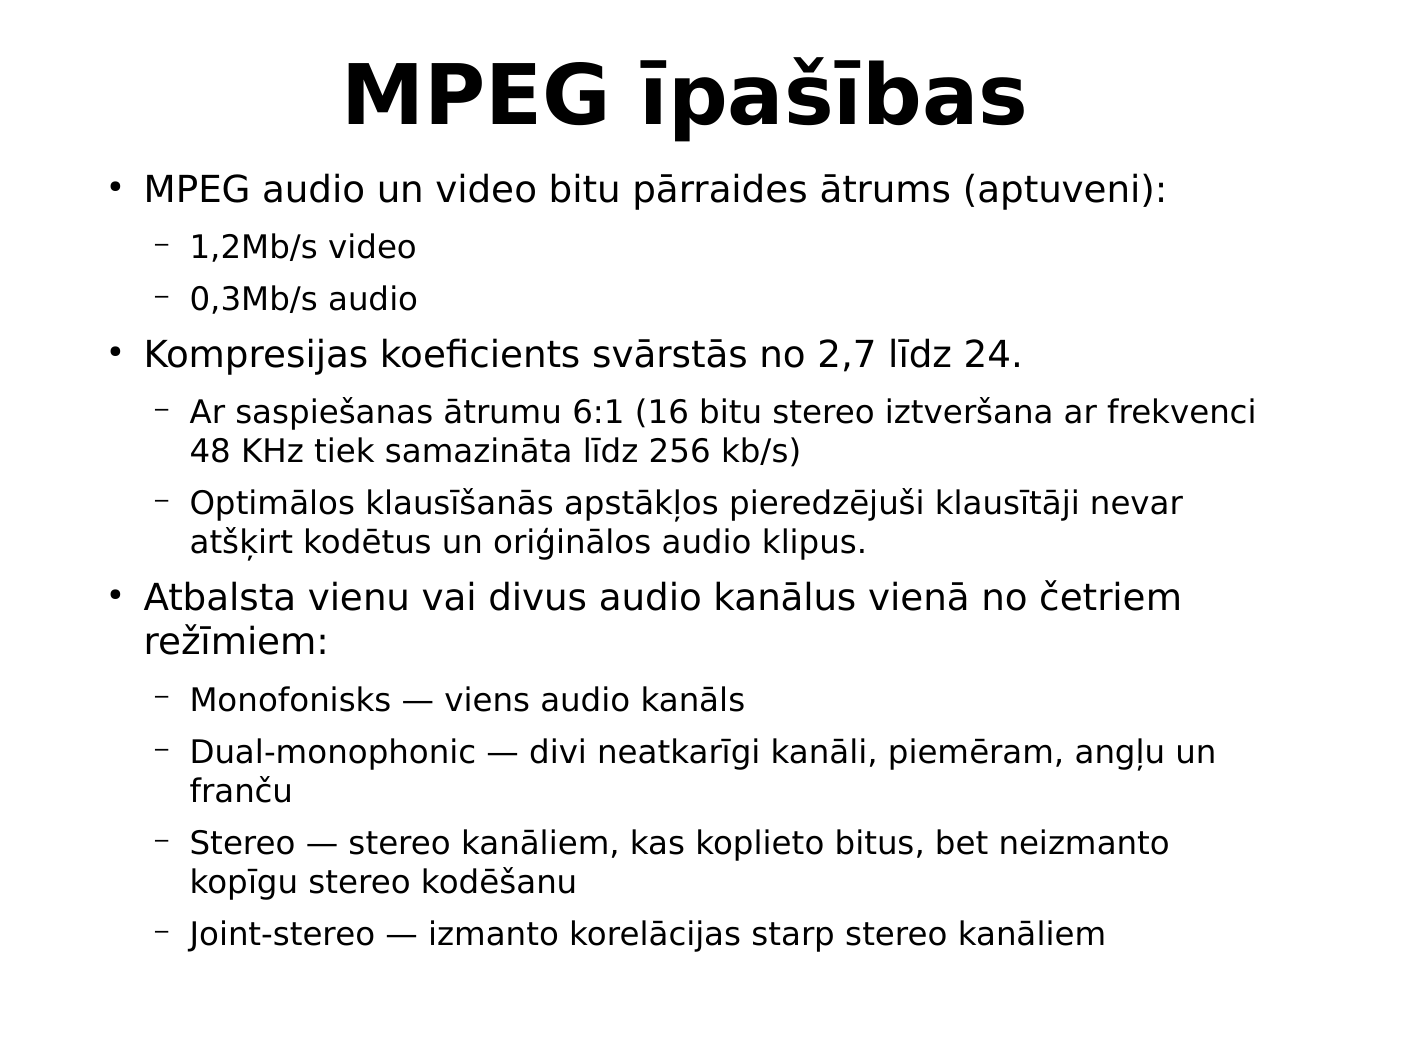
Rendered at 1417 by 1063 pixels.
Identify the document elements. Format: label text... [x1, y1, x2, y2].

title MPEG īpašības [82, 35, 1287, 148]
list MPEG audio un video bitu pārraides ātrums (aptuveni): 1,2Mb/s video 0,3Mb/s audio Kompresijas koeficients svārstās no 2,7 līdz 24. Ar saspiešanas ātrumu 6:1 (16 bitu stereo iztveršana ar frekvenci 48 KHz tiek samazināta līdz 256 kb/s) Optimālos klausīšanās apstākļos pieredzējuši klausītāji nevar atšķirt kodētus un oriģinālos audio klipus. Atbalsta vienu vai divus audio kanālus vienā no četriem režīmiem: Monofonisks — viens audio kanāls Dual-monophonic — divi neatkarīgi kanāli, piemēram, angļu un franču Stereo — stereo kanāliem, kas koplieto bitus, bet neizmanto kopīgu stereo kodēšanu Joint-stereo — izmanto korelācijas starp stereo kanāliem [82, 157, 1287, 969]
